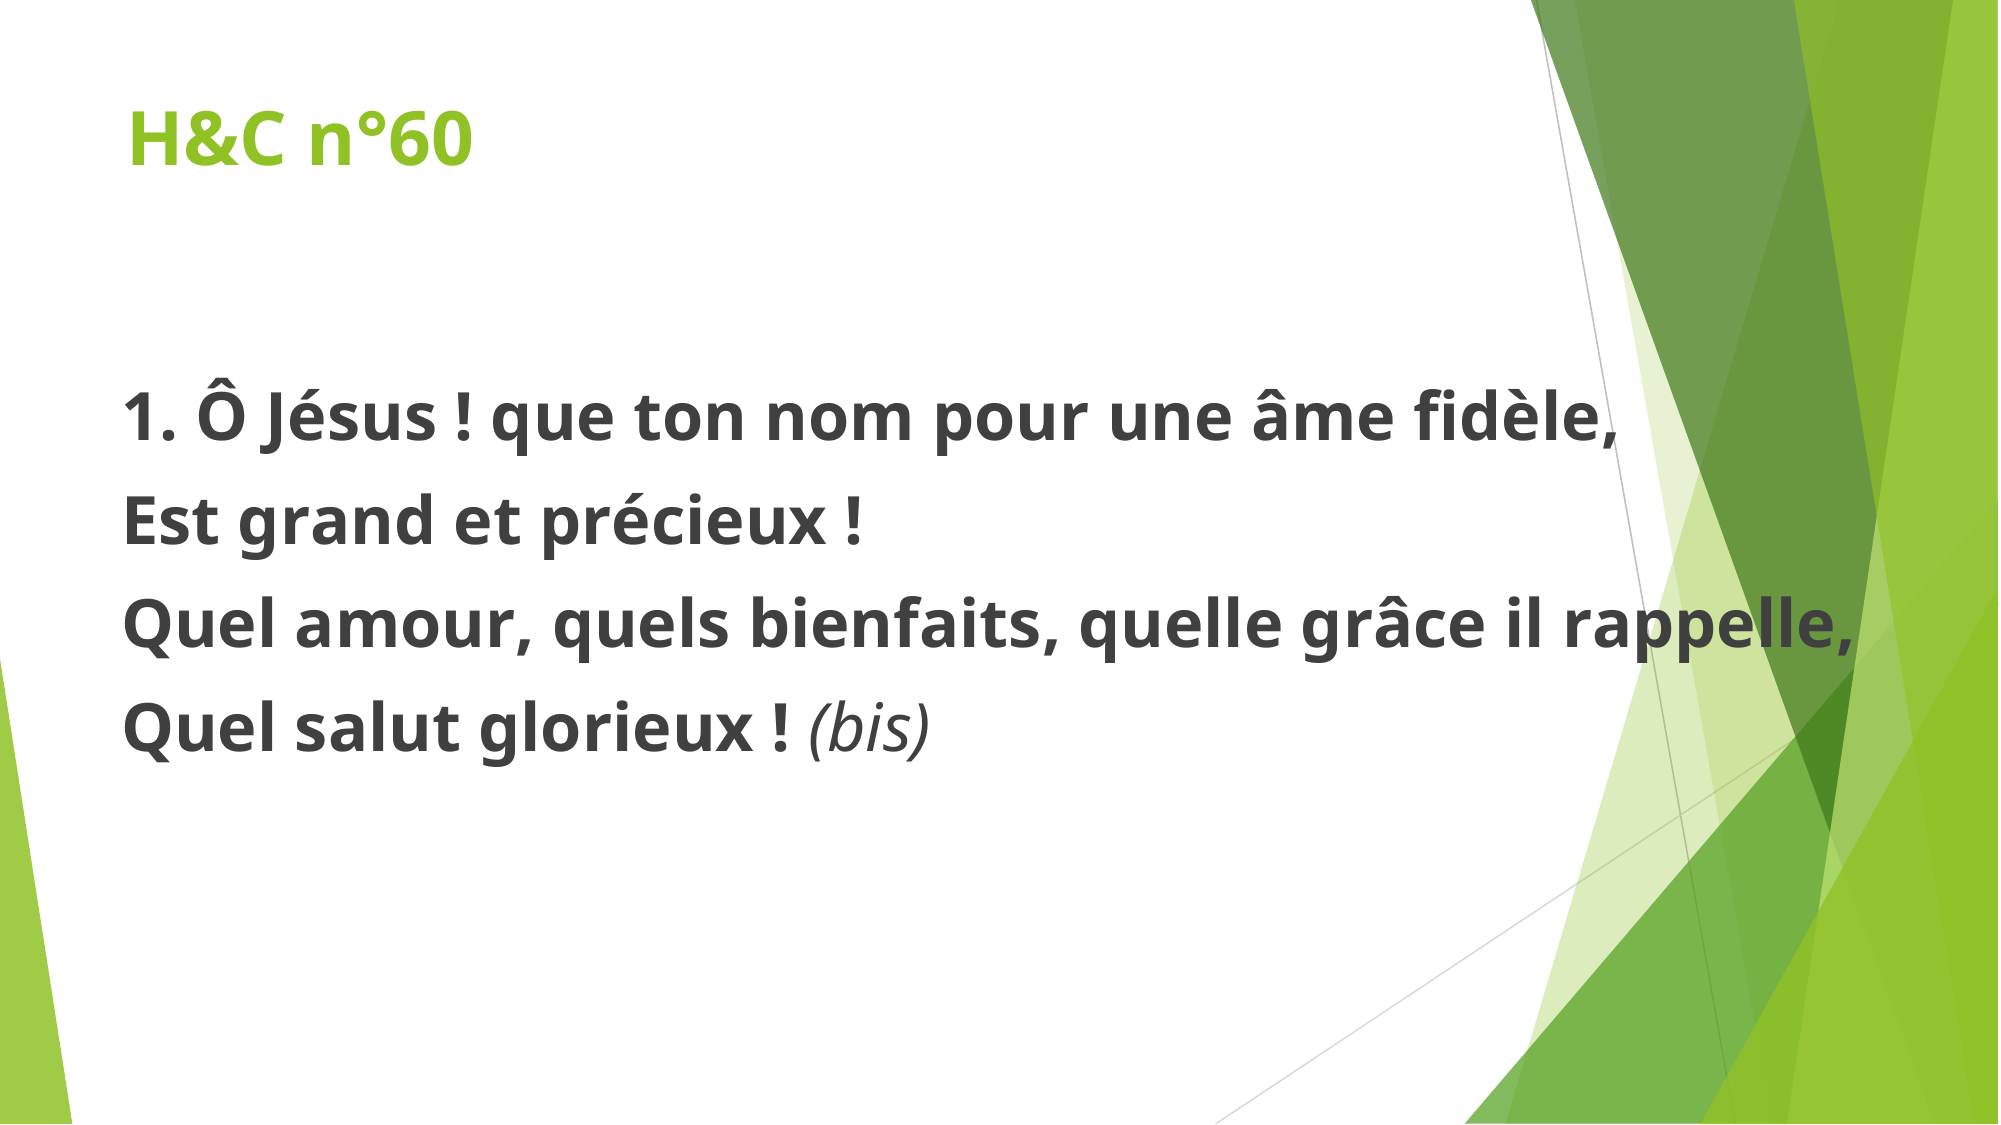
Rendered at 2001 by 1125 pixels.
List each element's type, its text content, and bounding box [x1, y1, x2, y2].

text_box 1. Ô Jésus ! que ton nom pour une âme fidèle, Est grand et précieux ! Quel amour, quels bienfaits, quelle grâce il rappelle, Quel salut glorieux ! (bis) [106, 354, 1973, 1037]
text_box H&C n°60 [111, 82, 1522, 213]
